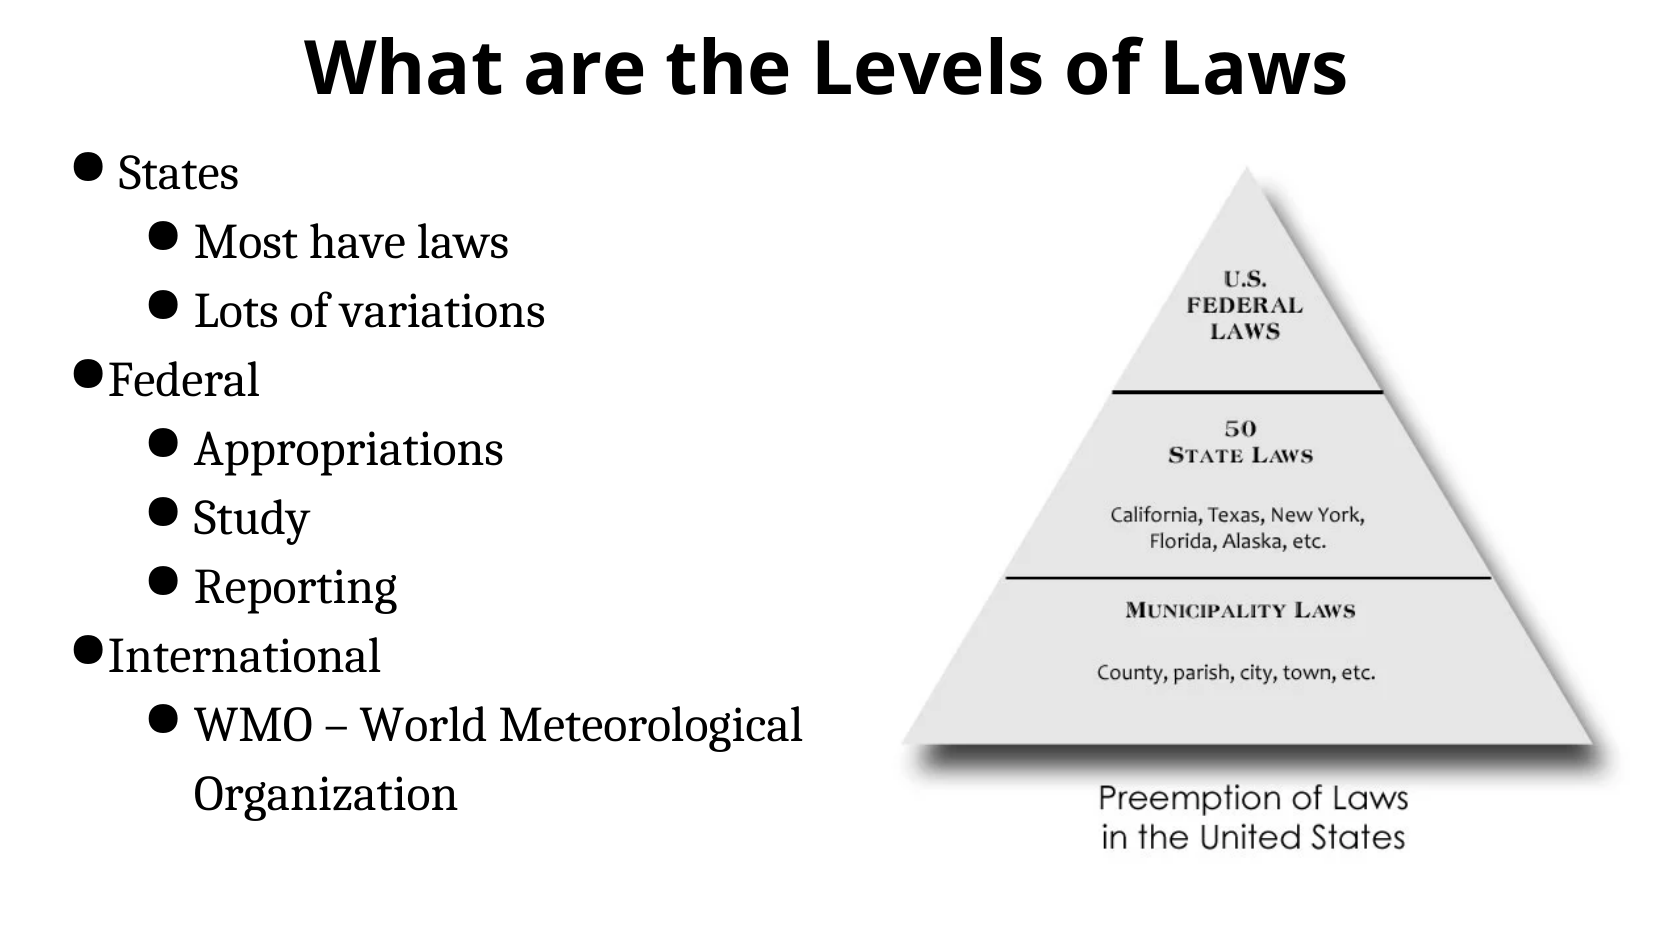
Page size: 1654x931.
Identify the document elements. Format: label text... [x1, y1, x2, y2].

text_box States Most have laws Lots of variations Federal Appropriations Study Reporting International WMO – World Meteorological Organization [17, 72, 1602, 829]
picture [862, 112, 1651, 901]
title What are the Levels of Laws [0, 17, 1654, 124]
